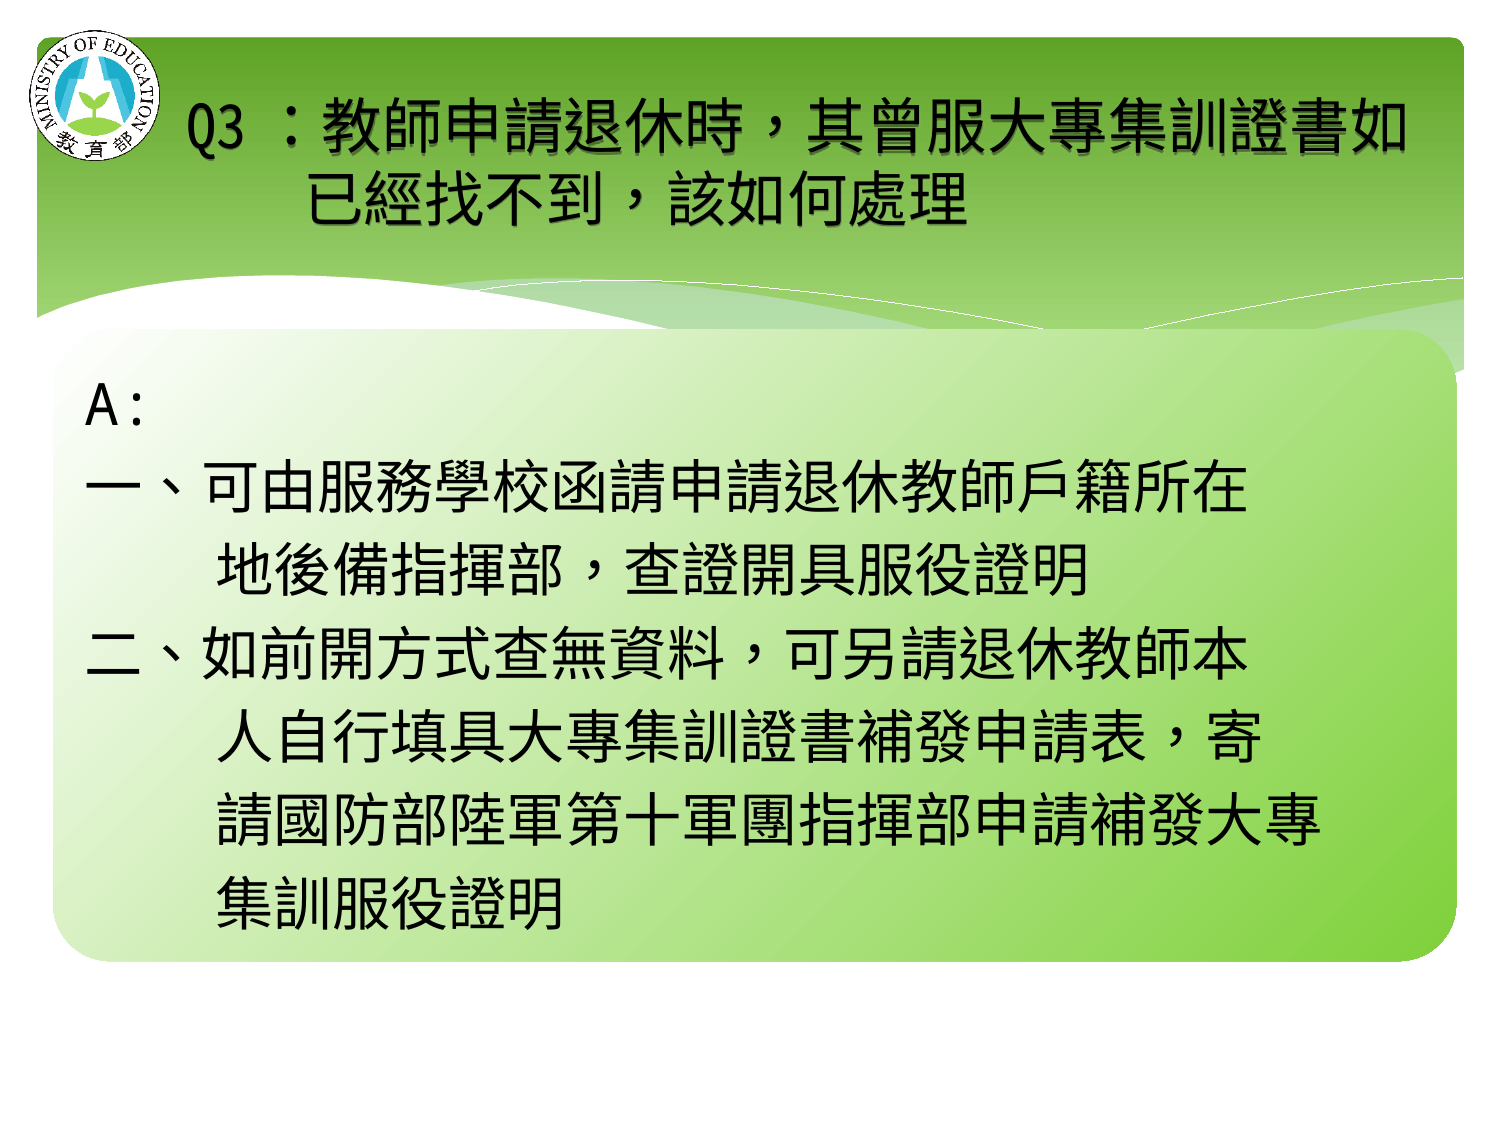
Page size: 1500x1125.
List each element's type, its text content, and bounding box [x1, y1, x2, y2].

picture [29, 30, 160, 161]
title Q3：教師申請退休時，其曾服大專集訓證書如已經找不到，該如何處理 [171, 72, 1447, 250]
text_box A: 一、可由服務學校函請申請退休教師戶籍所在 地後備指揮部，查證開具服役證明 二、如前開方式查無資料，可另請退休教師本 人自行填具大專集訓證書補發申請表，寄 請國防部陸軍第十軍團指揮部申請補發大專 集訓服役證明 [53, 329, 1457, 962]
